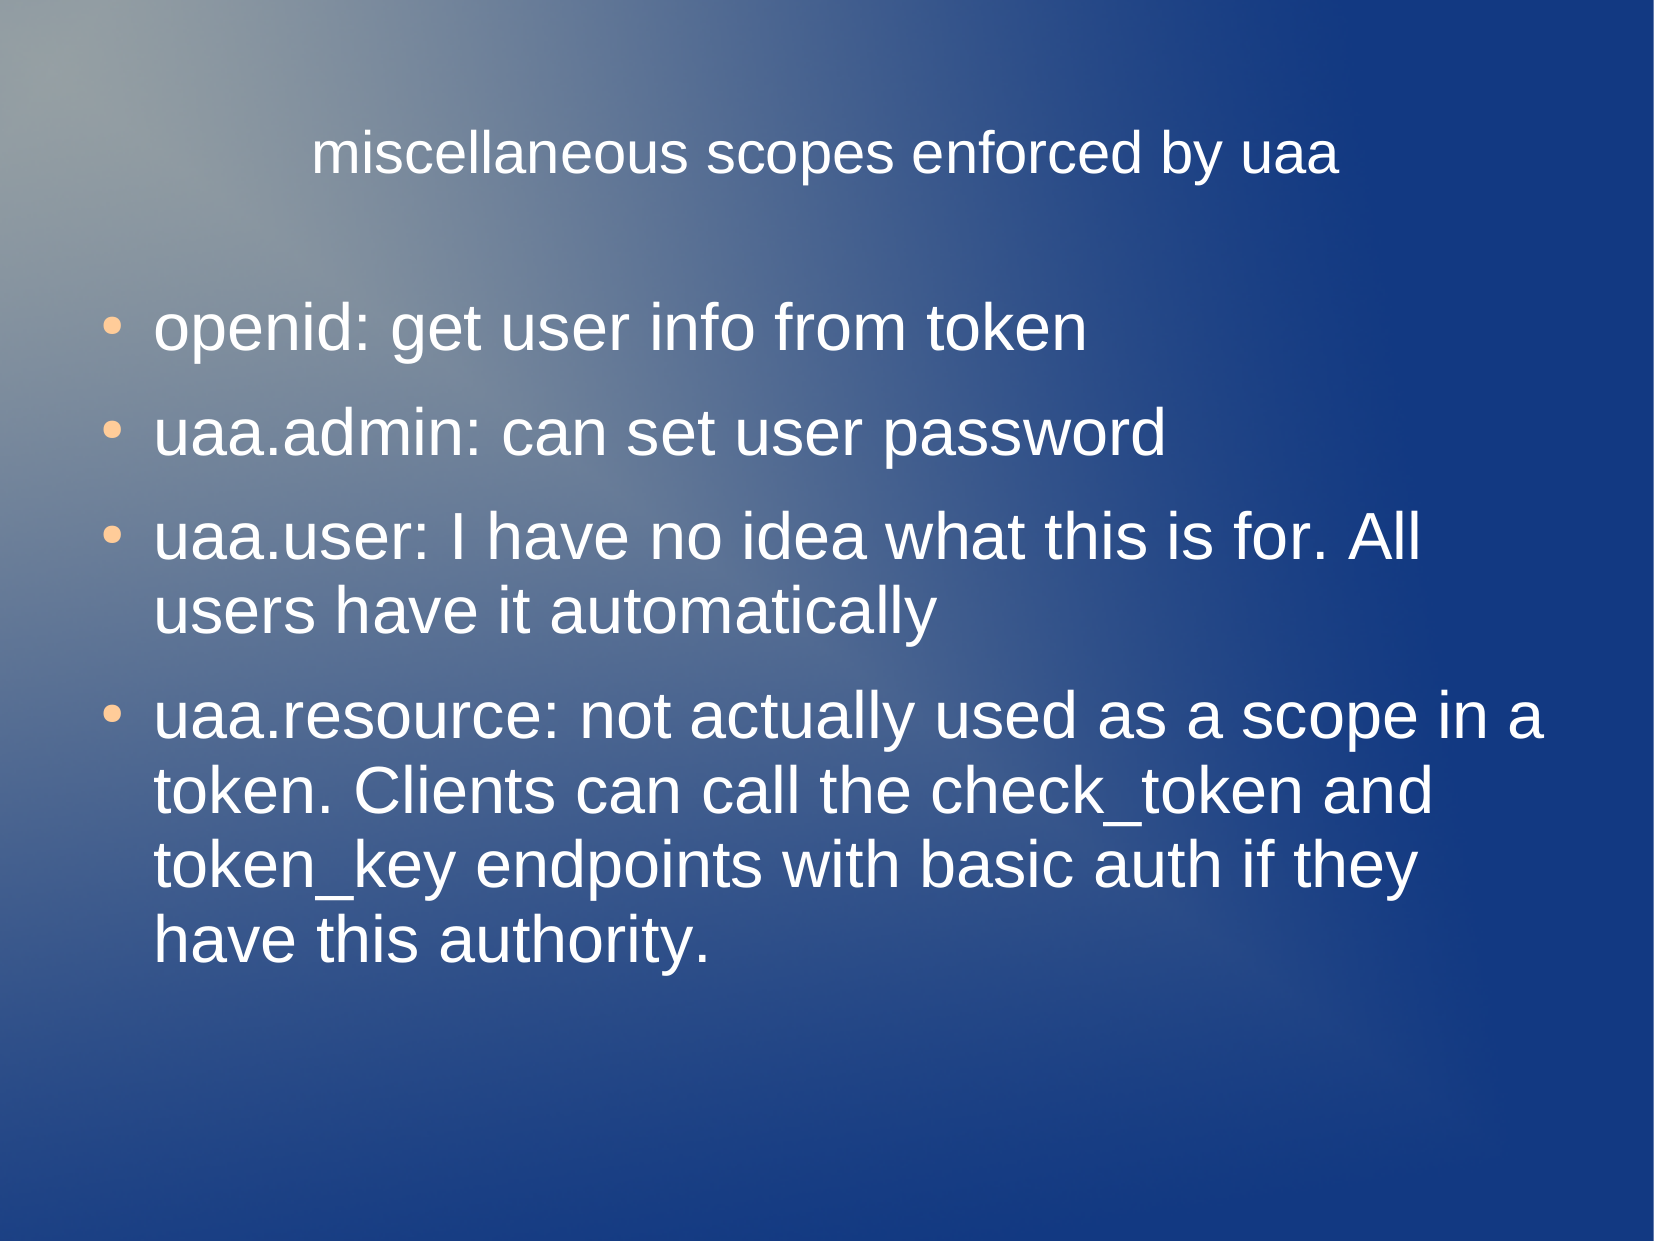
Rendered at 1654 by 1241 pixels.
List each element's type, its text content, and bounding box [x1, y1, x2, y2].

picture [0, 0, 1654, 1241]
list openid: get user info from token uaa.admin: can set user password uaa.user: I have no idea what this is for. All users have it automatically uaa.resource: not actually used as a scope in a token. Clients can call the check_token and token_key endpoints with basic auth if they have this authority. [82, 290, 1571, 1010]
title miscellaneous scopes enforced by uaa [82, 49, 1571, 257]
